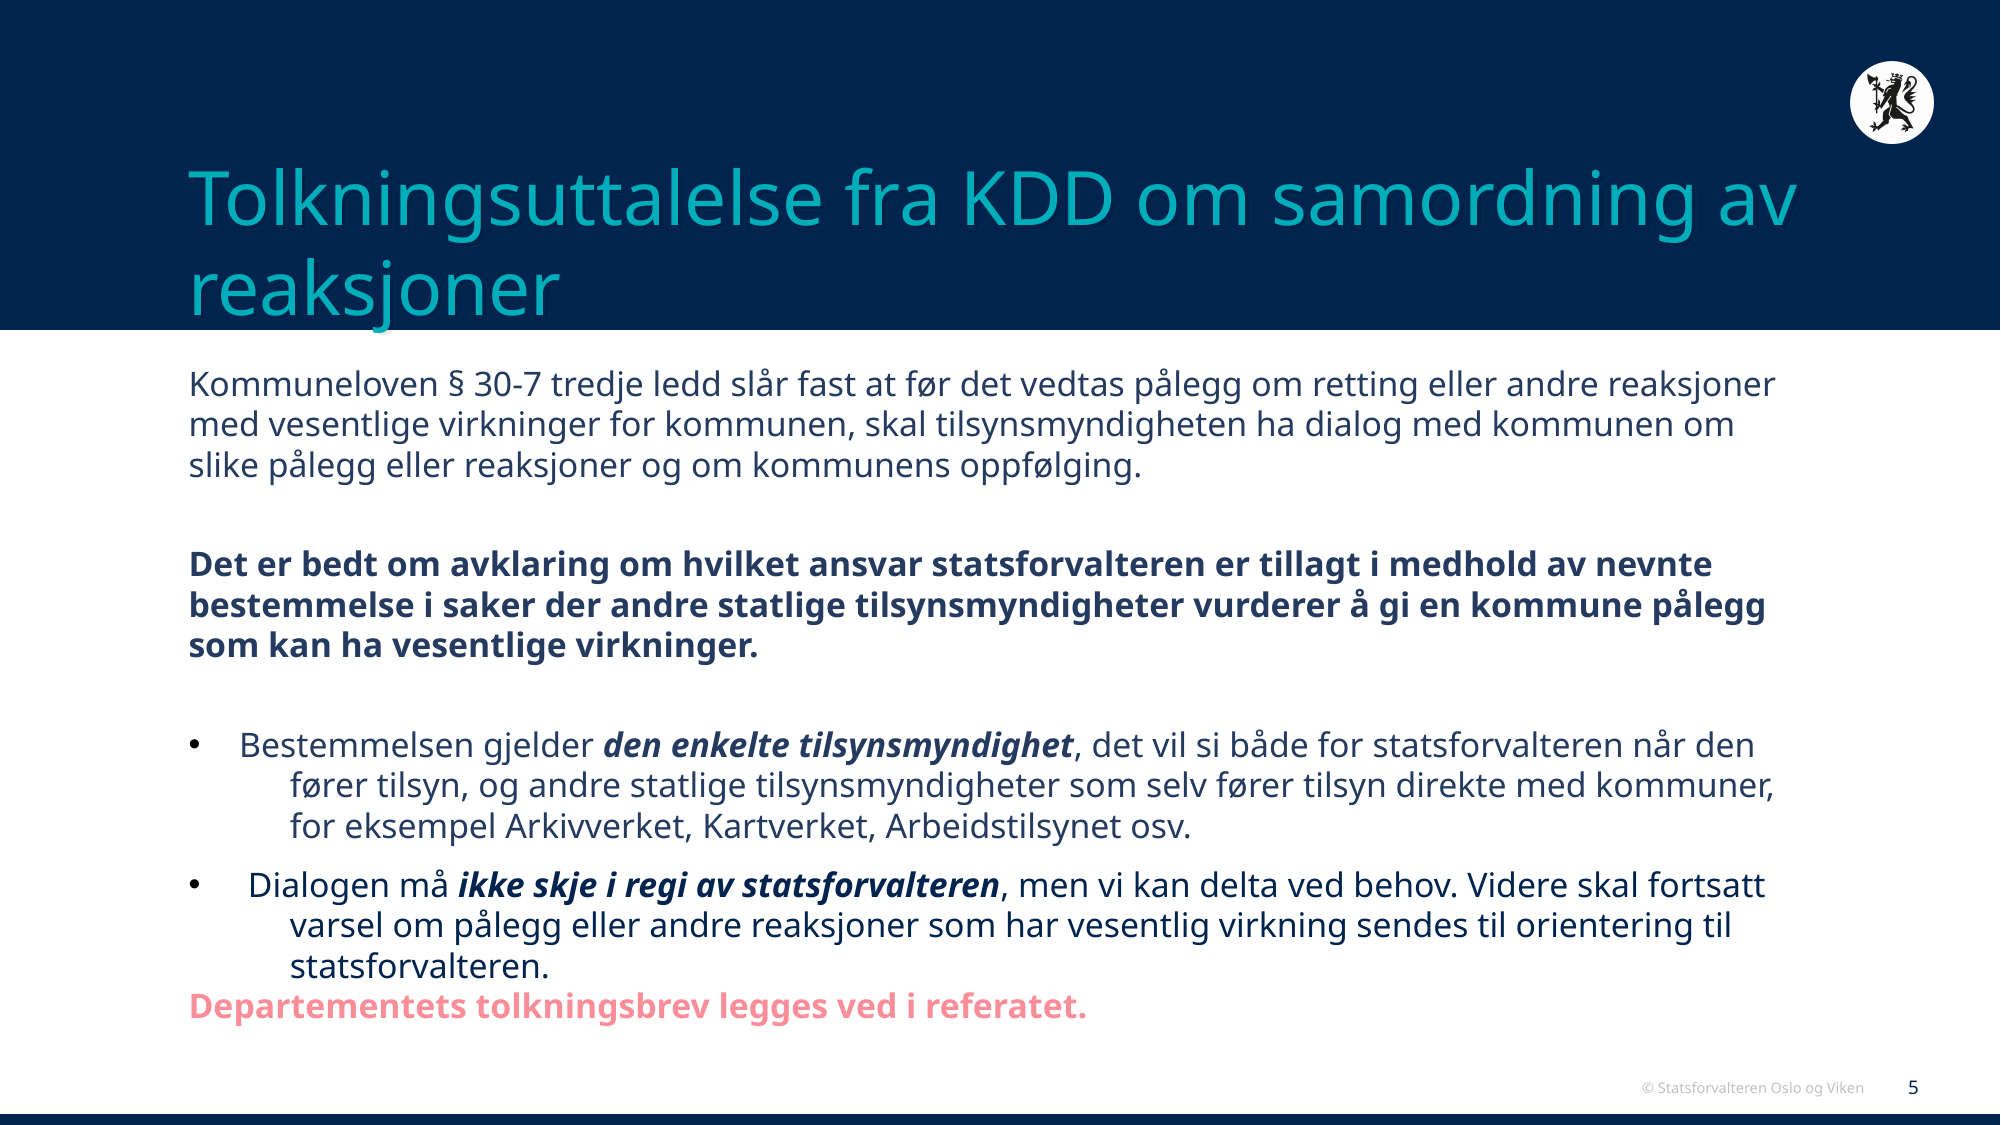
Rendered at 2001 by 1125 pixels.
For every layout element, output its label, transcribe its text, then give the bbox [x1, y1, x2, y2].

list Kommuneloven § 30-7 tredje ledd slår fast at før det vedtas pålegg om retting eller andre reaksjoner med vesentlige virkninger for kommunen, skal tilsynsmyndigheten ha dialog med kommunen om slike pålegg eller reaksjoner og om kommunens oppfølging. Det er bedt om avklaring om hvilket ansvar statsforvalteren er tillagt i medhold av nevnte bestemmelse i saker der andre statlige tilsynsmyndigheter vurderer å gi en kommune pålegg som kan ha vesentlige virkninger. Bestemmelsen gjelder den enkelte tilsynsmyndighet, det vil si både for statsforvalteren når den fører tilsyn, og andre statlige tilsynsmyndigheter som selv fører tilsyn direkte med kommuner, for eksempel Arkivverket, Kartverket, Arbeidstilsynet osv. Dialogen må ikke skje i regi av statsforvalteren, men vi kan delta ved behov. Videre skal fortsatt varsel om pålegg eller andre reaksjoner som har vesentlig virkning sendes til orientering til statsforvalteren. Departementets tolkningsbrev legges ved i referatet. [173, 355, 1827, 1036]
title Tolkningsuttalelse fra KDD om samordning av reaksjoner [173, 143, 1827, 320]
